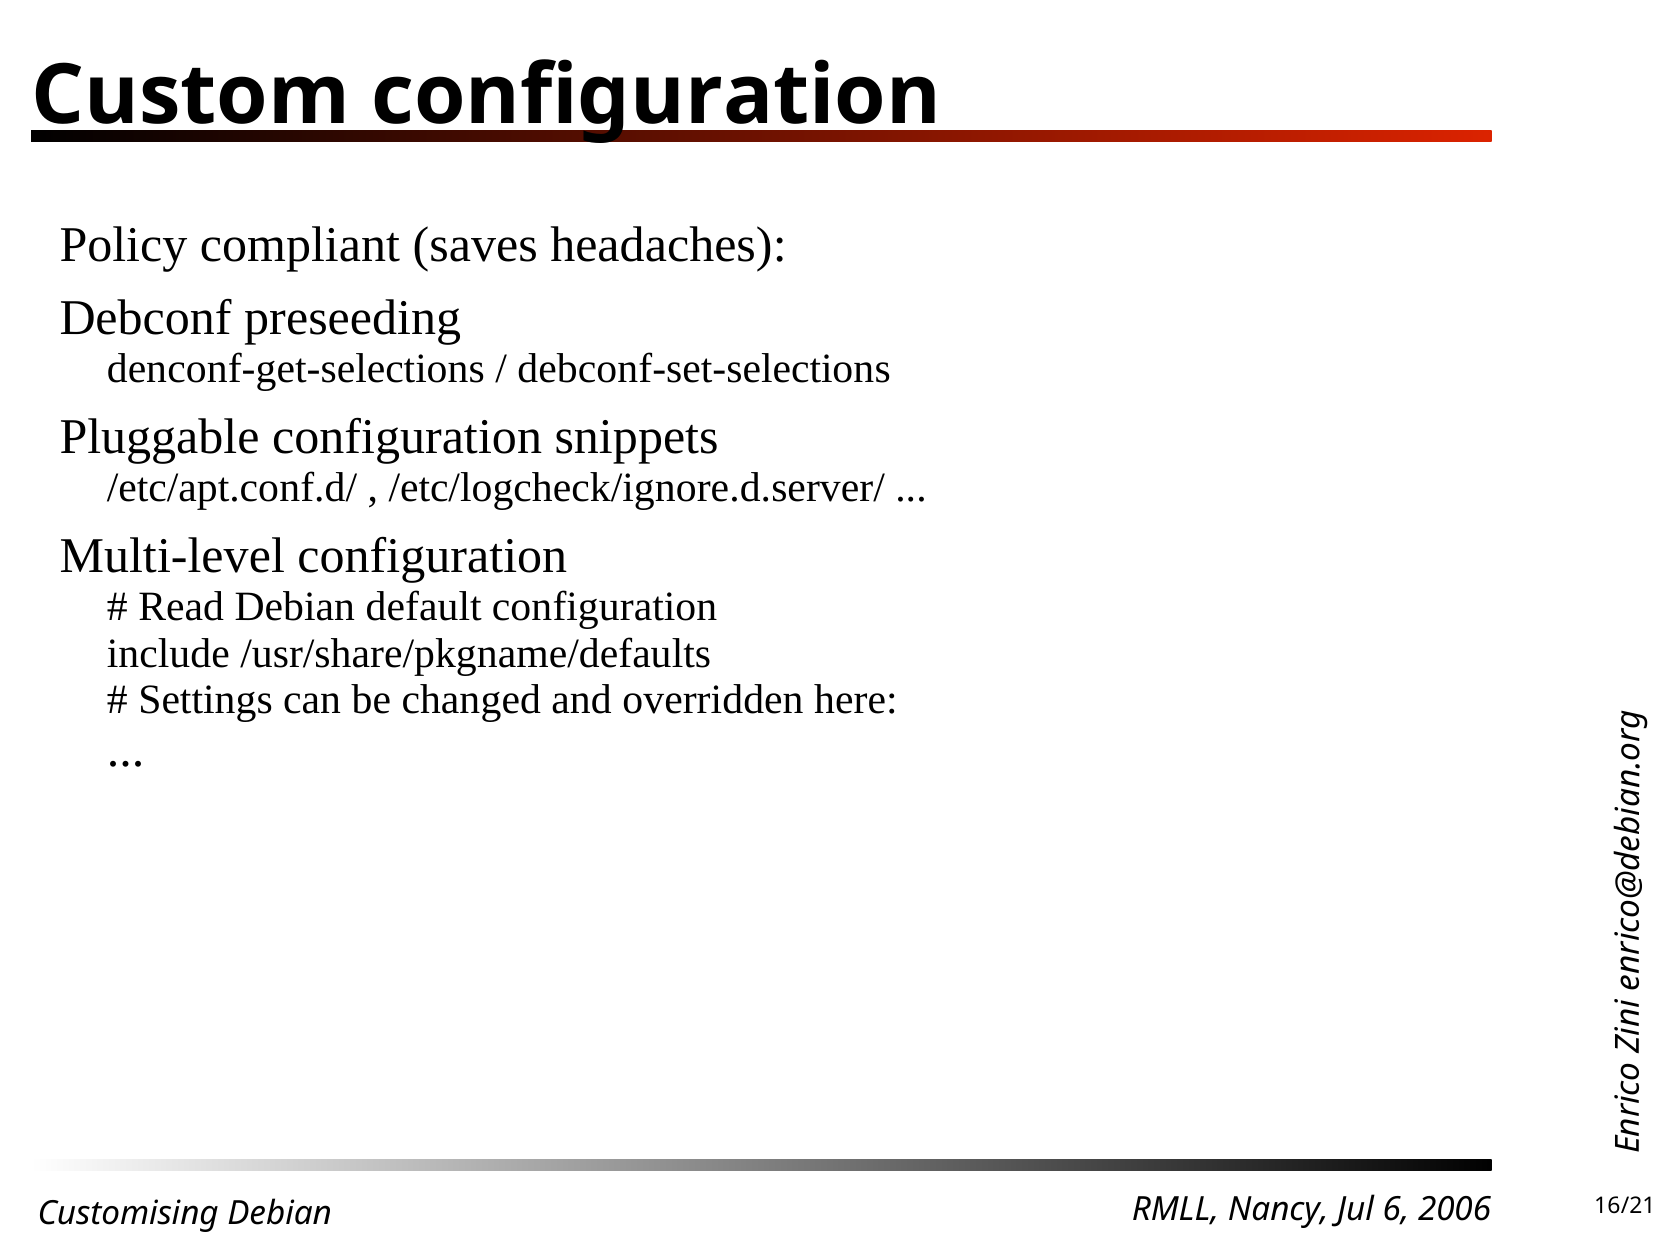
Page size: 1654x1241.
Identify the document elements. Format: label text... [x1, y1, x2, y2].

text_box Custom configuration [31, 34, 1495, 171]
text_box Policy compliant (saves headaches): Debconf preseeding denconf-get-selections / debconf-set-selections Pluggable configuration snippets /etc/apt.conf.d/ , /etc/logcheck/ignore.d.server/ ... Multi-level configuration # Read Debian default configuration include /usr/share/pkgname/defaults # Settings can be changed and overridden here: ... [59, 216, 1495, 838]
